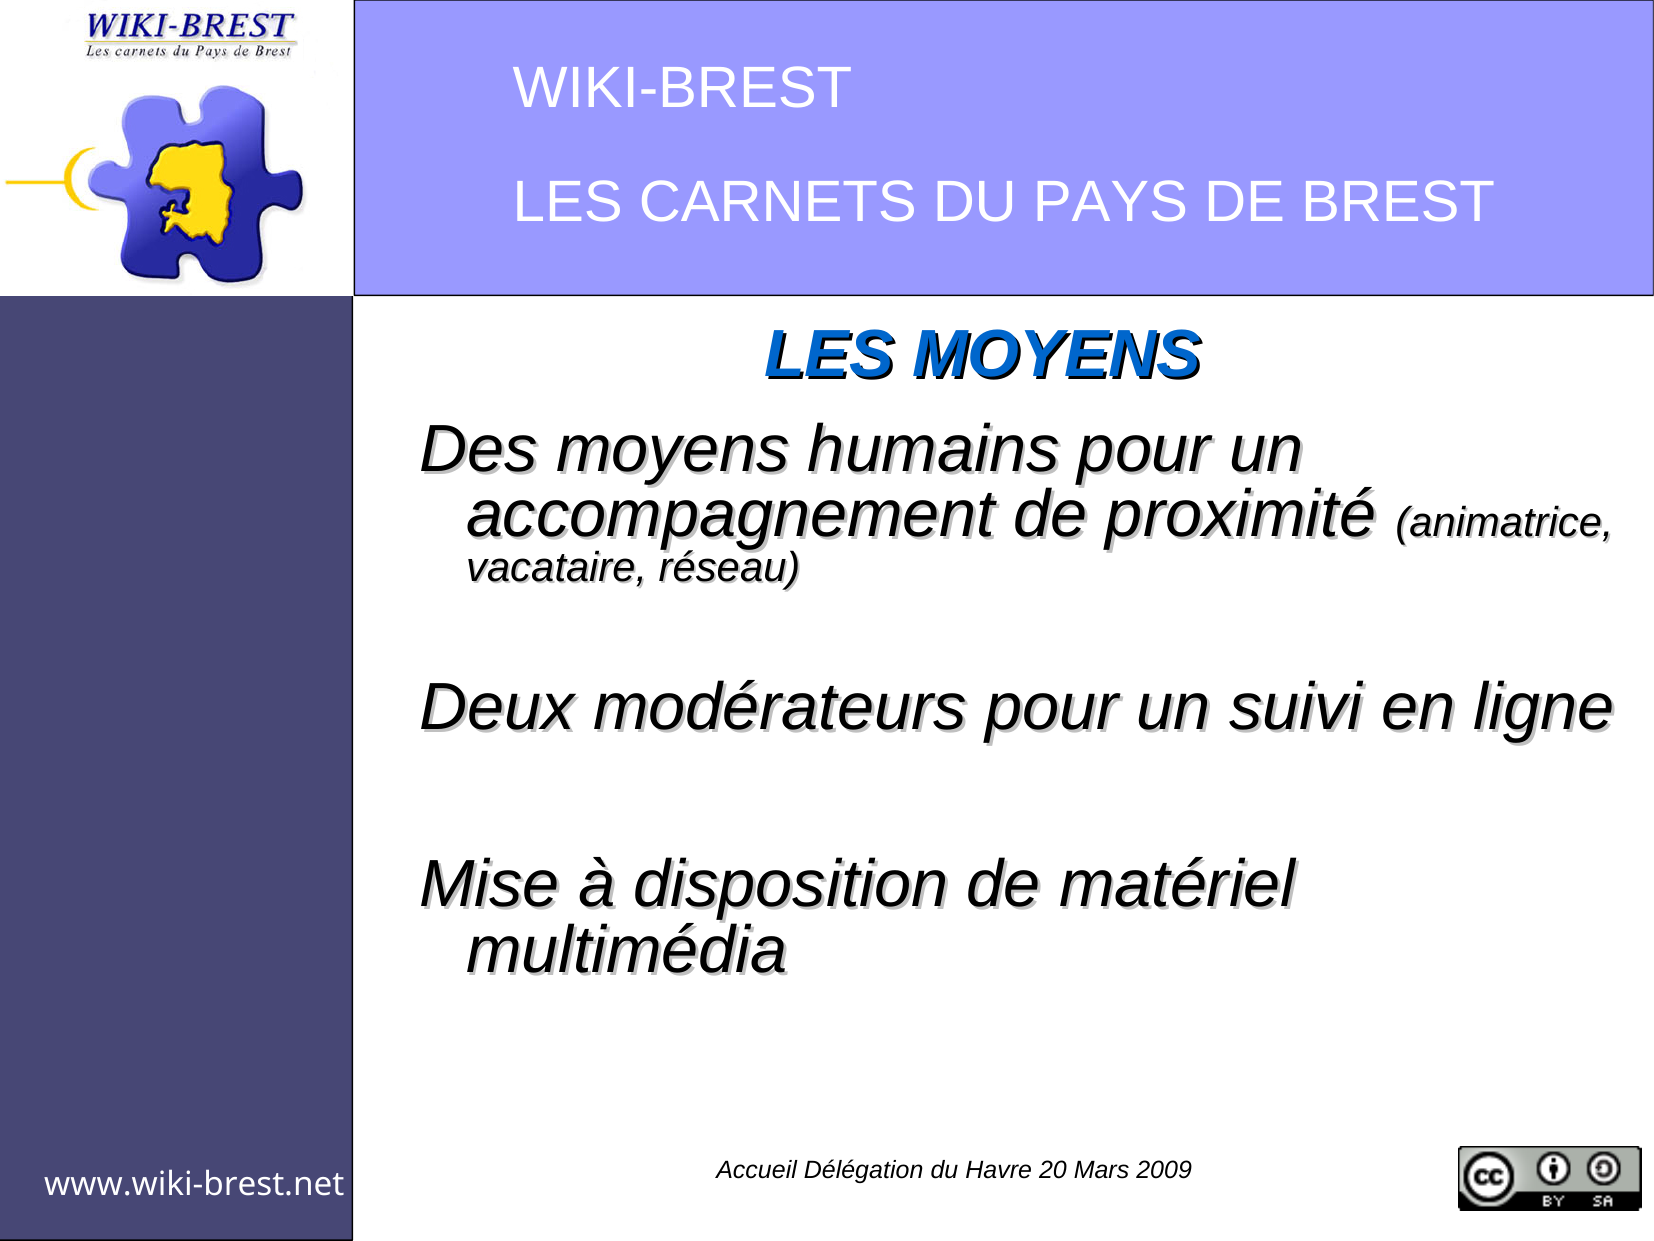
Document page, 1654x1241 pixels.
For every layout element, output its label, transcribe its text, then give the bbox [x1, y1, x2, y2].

picture [1624, 1146, 1642, 1211]
list LES MOYENS Des moyens humains pour un accompagnement de proximité (animatrice, vacataire, réseau)‏ Deux modérateurs pour un suivi en ligne Mise à disposition de matériel multimédia [324, 324, 1624, 1241]
picture [0, 0, 353, 296]
